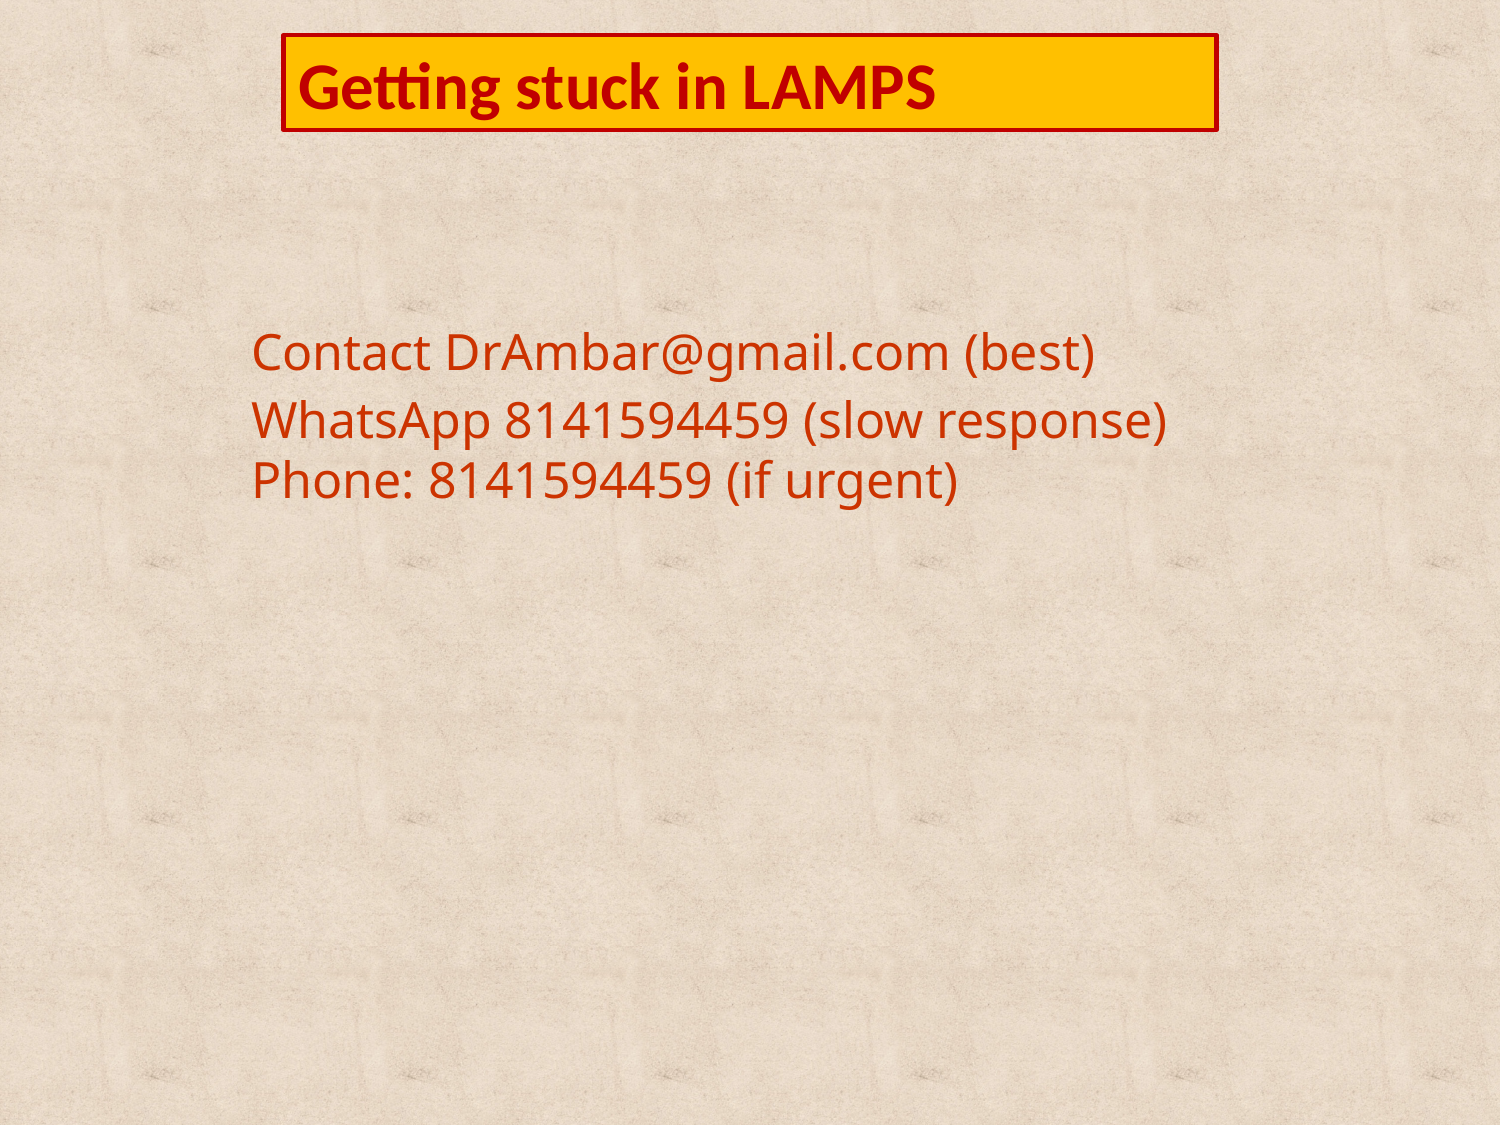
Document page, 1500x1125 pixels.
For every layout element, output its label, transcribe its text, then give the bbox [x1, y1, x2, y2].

text_box Getting stuck in LAMPS [283, 35, 1217, 130]
text_box Contact DrAmbar@gmail.com (best) WhatsApp 8141594459 (slow response) Phone: 8141594459 (if urgent) [236, 313, 1205, 517]
